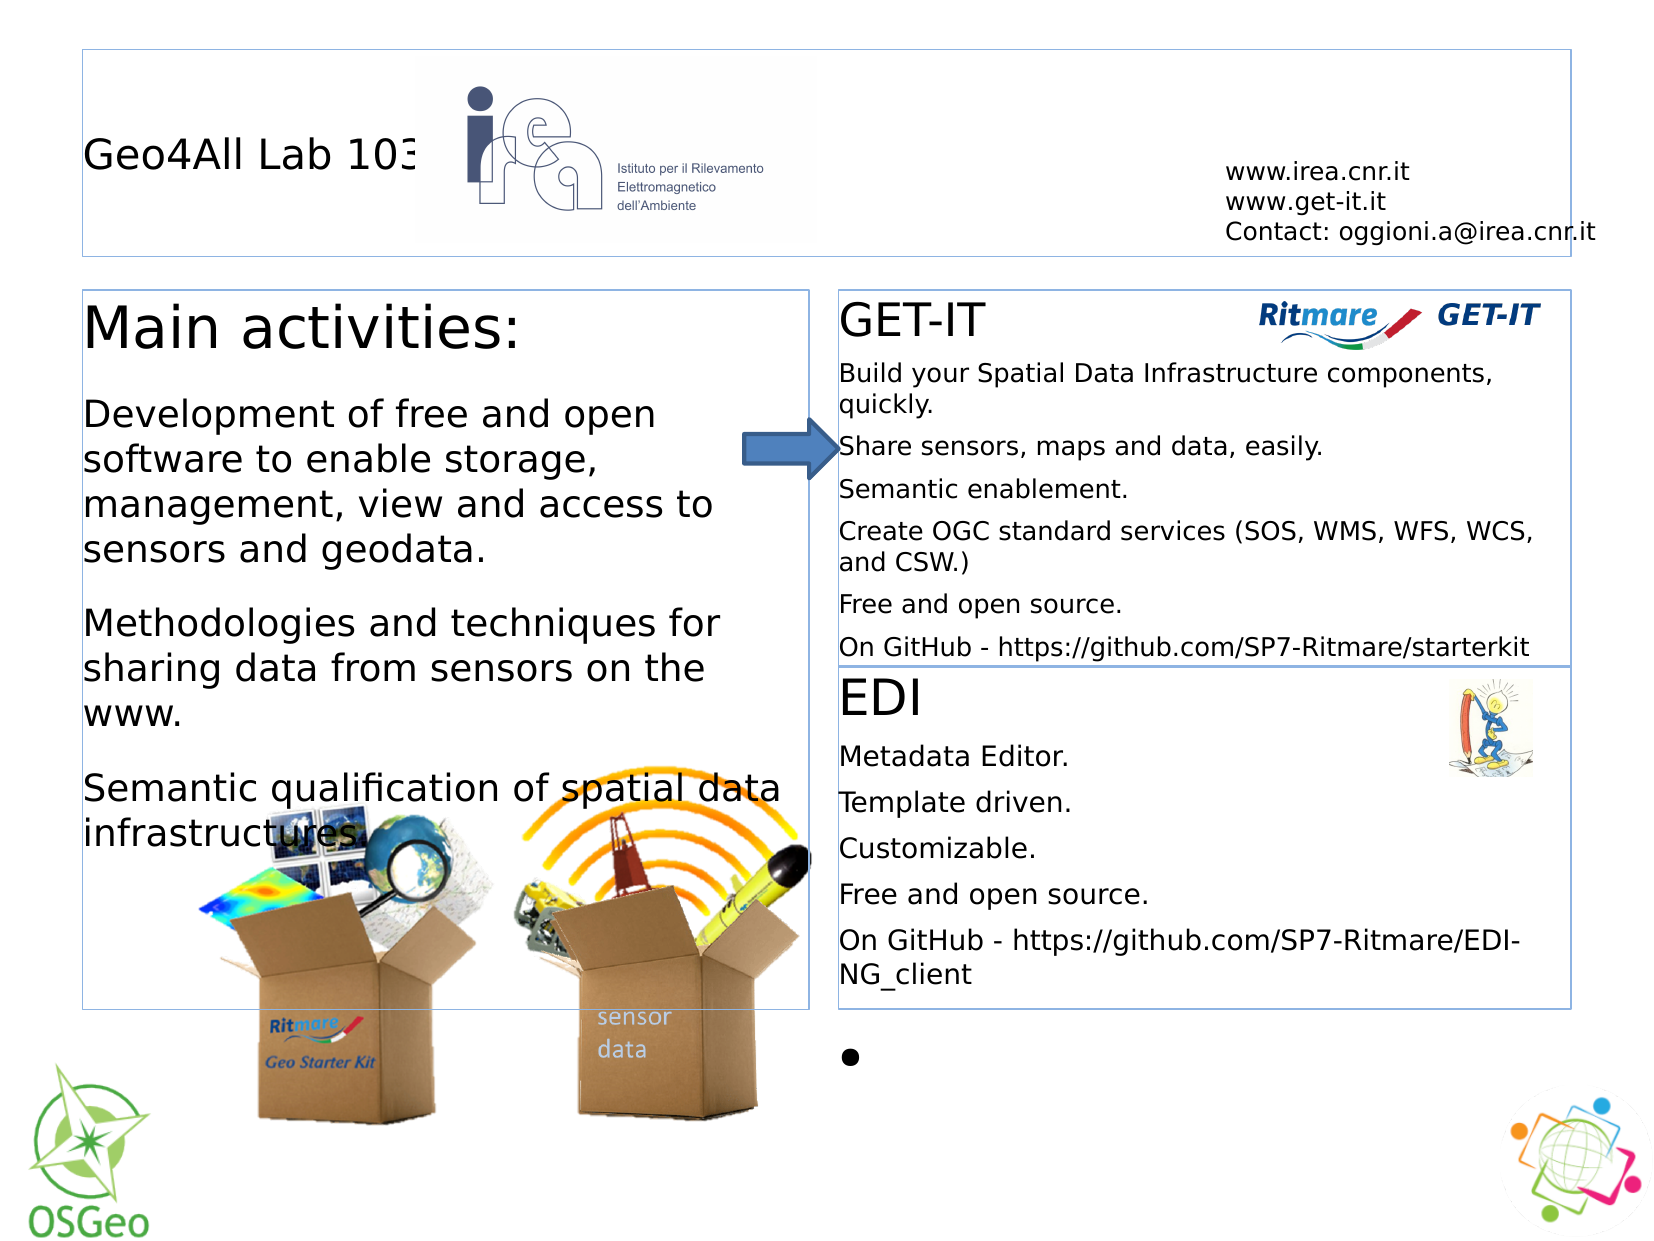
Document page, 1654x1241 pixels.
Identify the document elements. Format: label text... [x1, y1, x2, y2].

picture [0, 1061, 178, 1239]
picture [415, 56, 817, 243]
picture [1449, 679, 1533, 777]
list GET-IT Build your Spatial Data Infrastructure components, quickly. Share sensors, maps and data, easily. Semantic enablement. Create OGC standard services (SOS, WMS, WFS, WCS, and CSW.) Free and open source. On GitHub - https://github.com/SP7-Ritmare/starterkit [838, 290, 1571, 665]
list Main activities: Development of free and open software to enable storage, management, view and access to sensors and geodata. Methodologies and techniques for sharing data from sensors on the www. Semantic qualification of spatial data infrastructures. [82, 290, 809, 1010]
text_box [744, 419, 839, 479]
picture [188, 760, 839, 1134]
list EDI Metadata Editor. Template driven. Customizable. Free and open source. On GitHub - https://github.com/SP7-Ritmare/EDI-NG_client [838, 665, 1571, 1009]
picture [1259, 301, 1573, 351]
text_box www.irea.cnr.it www.get-it.it Contact: oggioni.a@irea.cnr.it [1210, 147, 1571, 254]
title Geo4All Lab 103 [82, 49, 1571, 257]
picture [1499, 1084, 1654, 1239]
